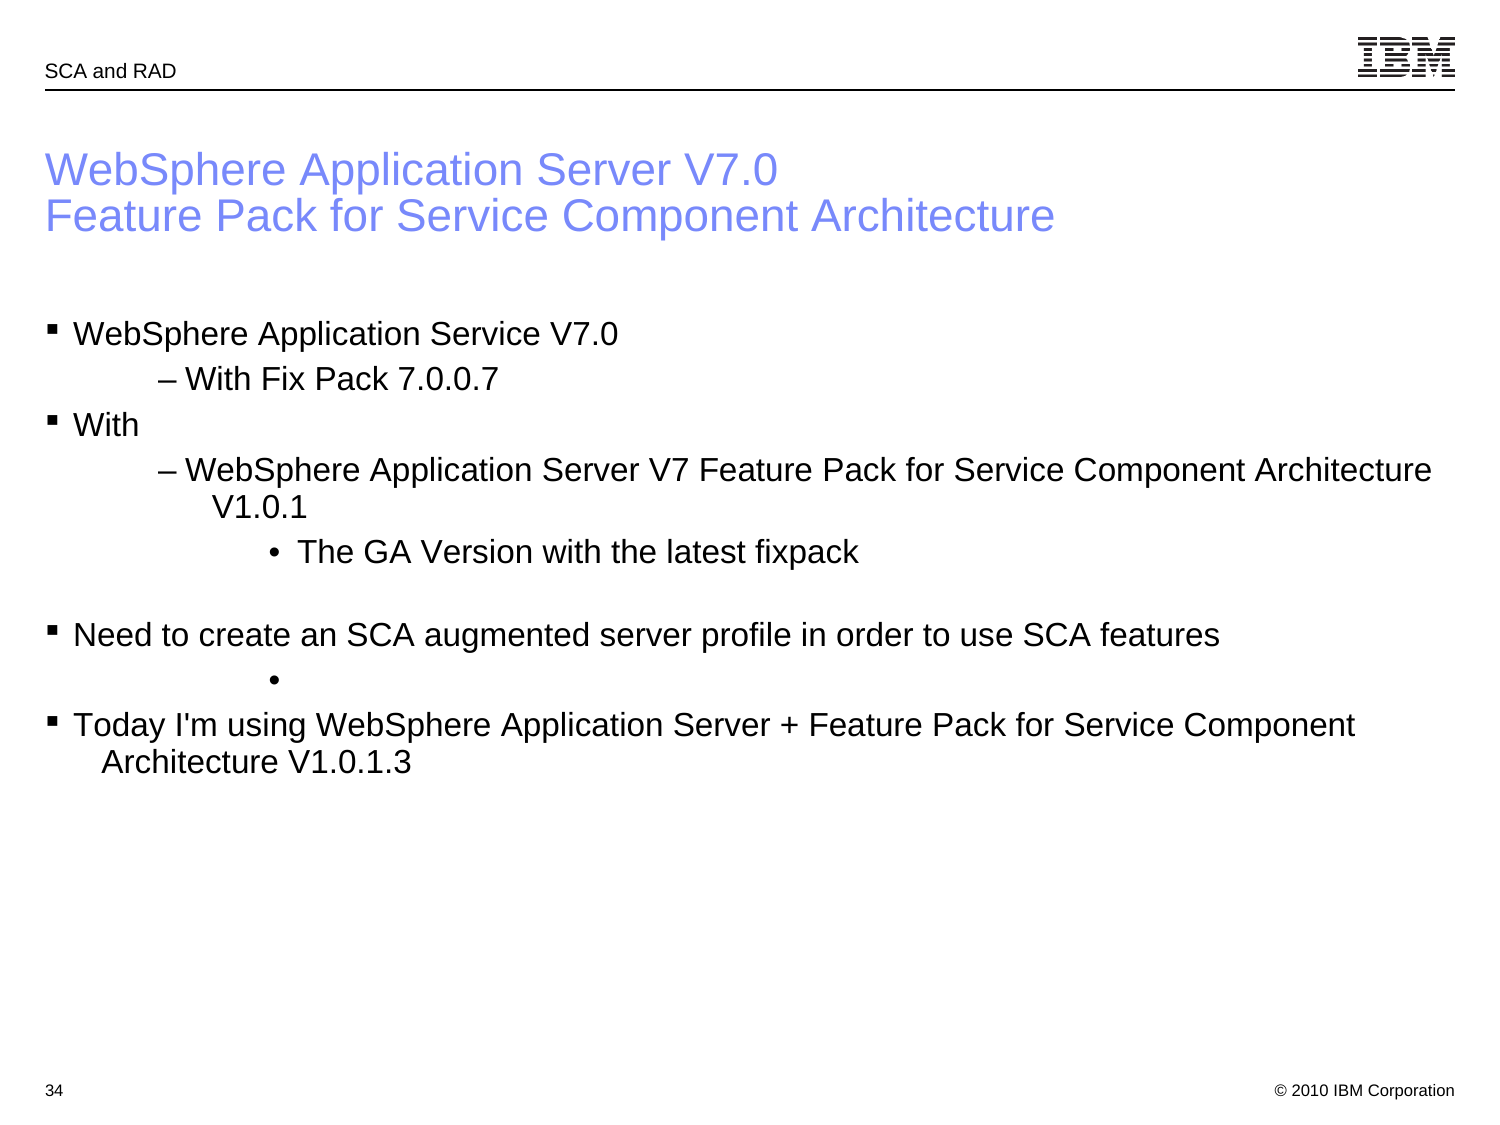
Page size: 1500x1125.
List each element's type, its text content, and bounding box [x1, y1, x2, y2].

picture [1358, 37, 1455, 77]
title WebSphere Application Server V7.0 Feature Pack for Service Component Architecture [29, 89, 1455, 301]
list WebSphere Application Service V7.0 With Fix Pack 7.0.0.7 With WebSphere Application Server V7 Feature Pack for Service Component Architecture V1.0.1 The GA Version with the latest fixpack Need to create an SCA augmented server profile in order to use SCA features Today I'm using WebSphere Application Server + Feature Pack for Service Component Architecture V1.0.1.3 [29, 307, 1455, 1044]
